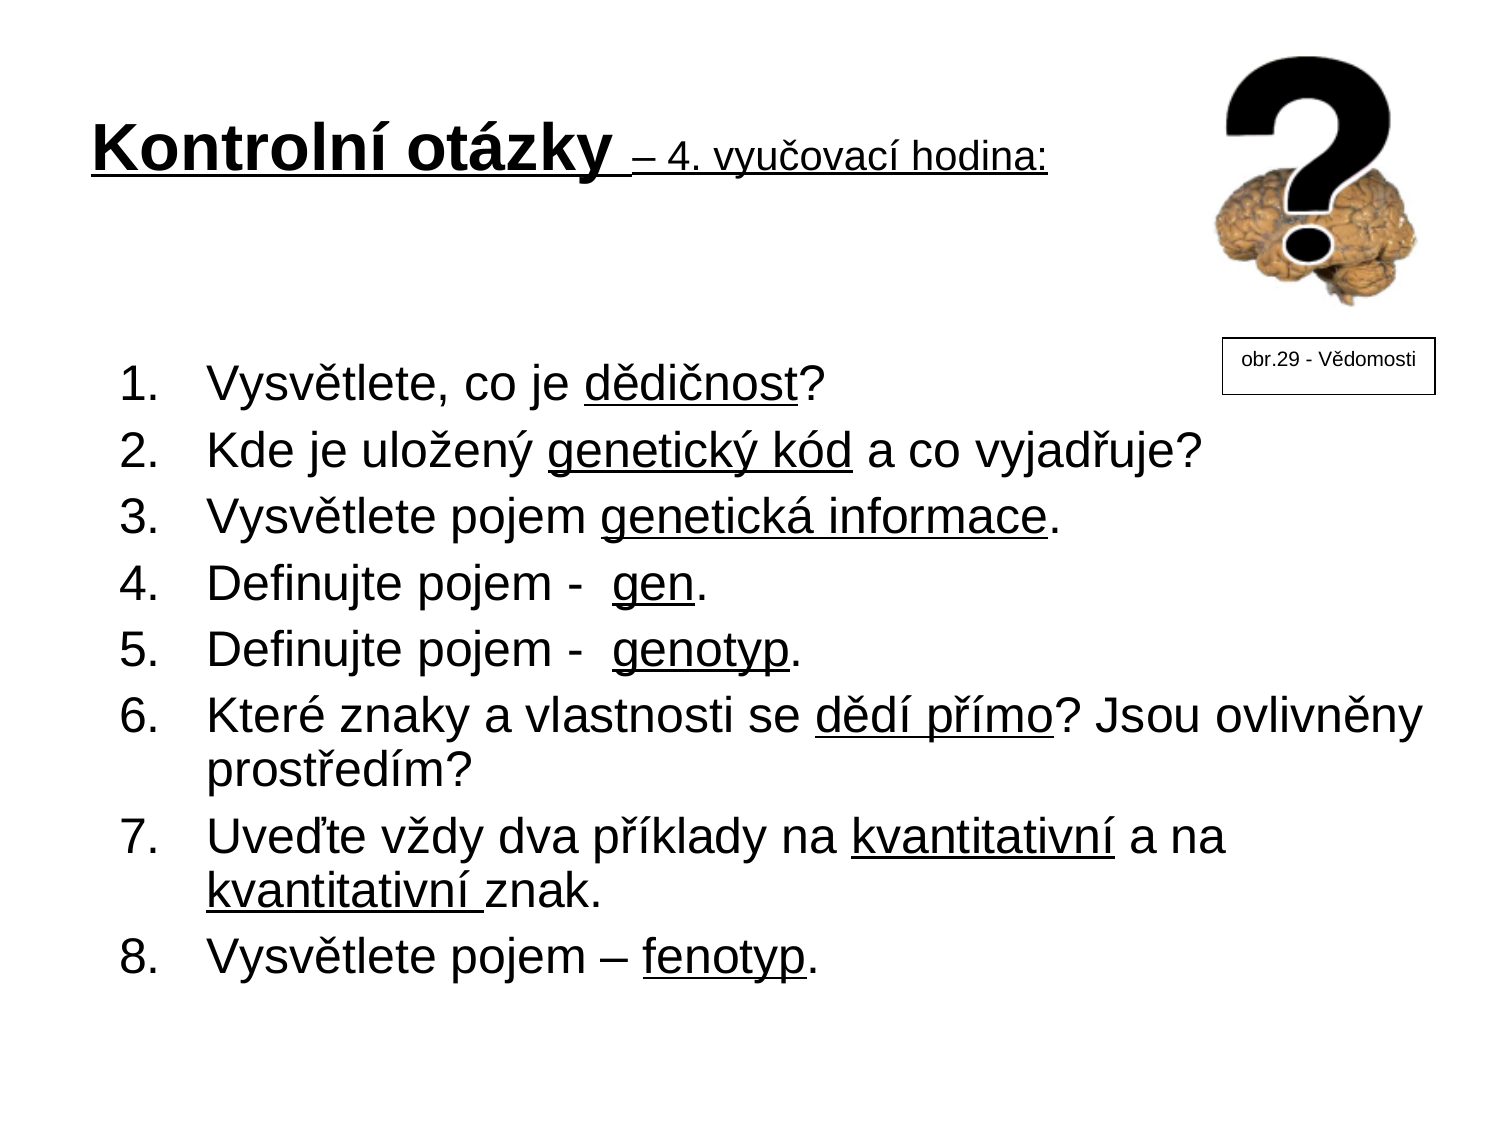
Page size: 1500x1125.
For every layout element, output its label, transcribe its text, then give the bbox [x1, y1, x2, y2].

title Kontrolní otázky – 4. vyučovací hodina: [76, 15, 1425, 271]
text_box obr.29 - Vědomosti [1222, 338, 1436, 395]
picture [1189, 30, 1449, 327]
list Vysvětlete, co je dědičnost? Kde je uložený genetický kód a co vyjadřuje? Vysvětlete pojem genetická informace. Definujte pojem - gen. Definujte pojem - genotyp. Které znaky a vlastnosti se dědí přímo? Jsou ovlivněny prostředím? Uveďte vždy dva příklady na kvantitativní a na kvantitativní znak. Vysvětlete pojem – fenotyp. [29, 349, 1471, 1059]
